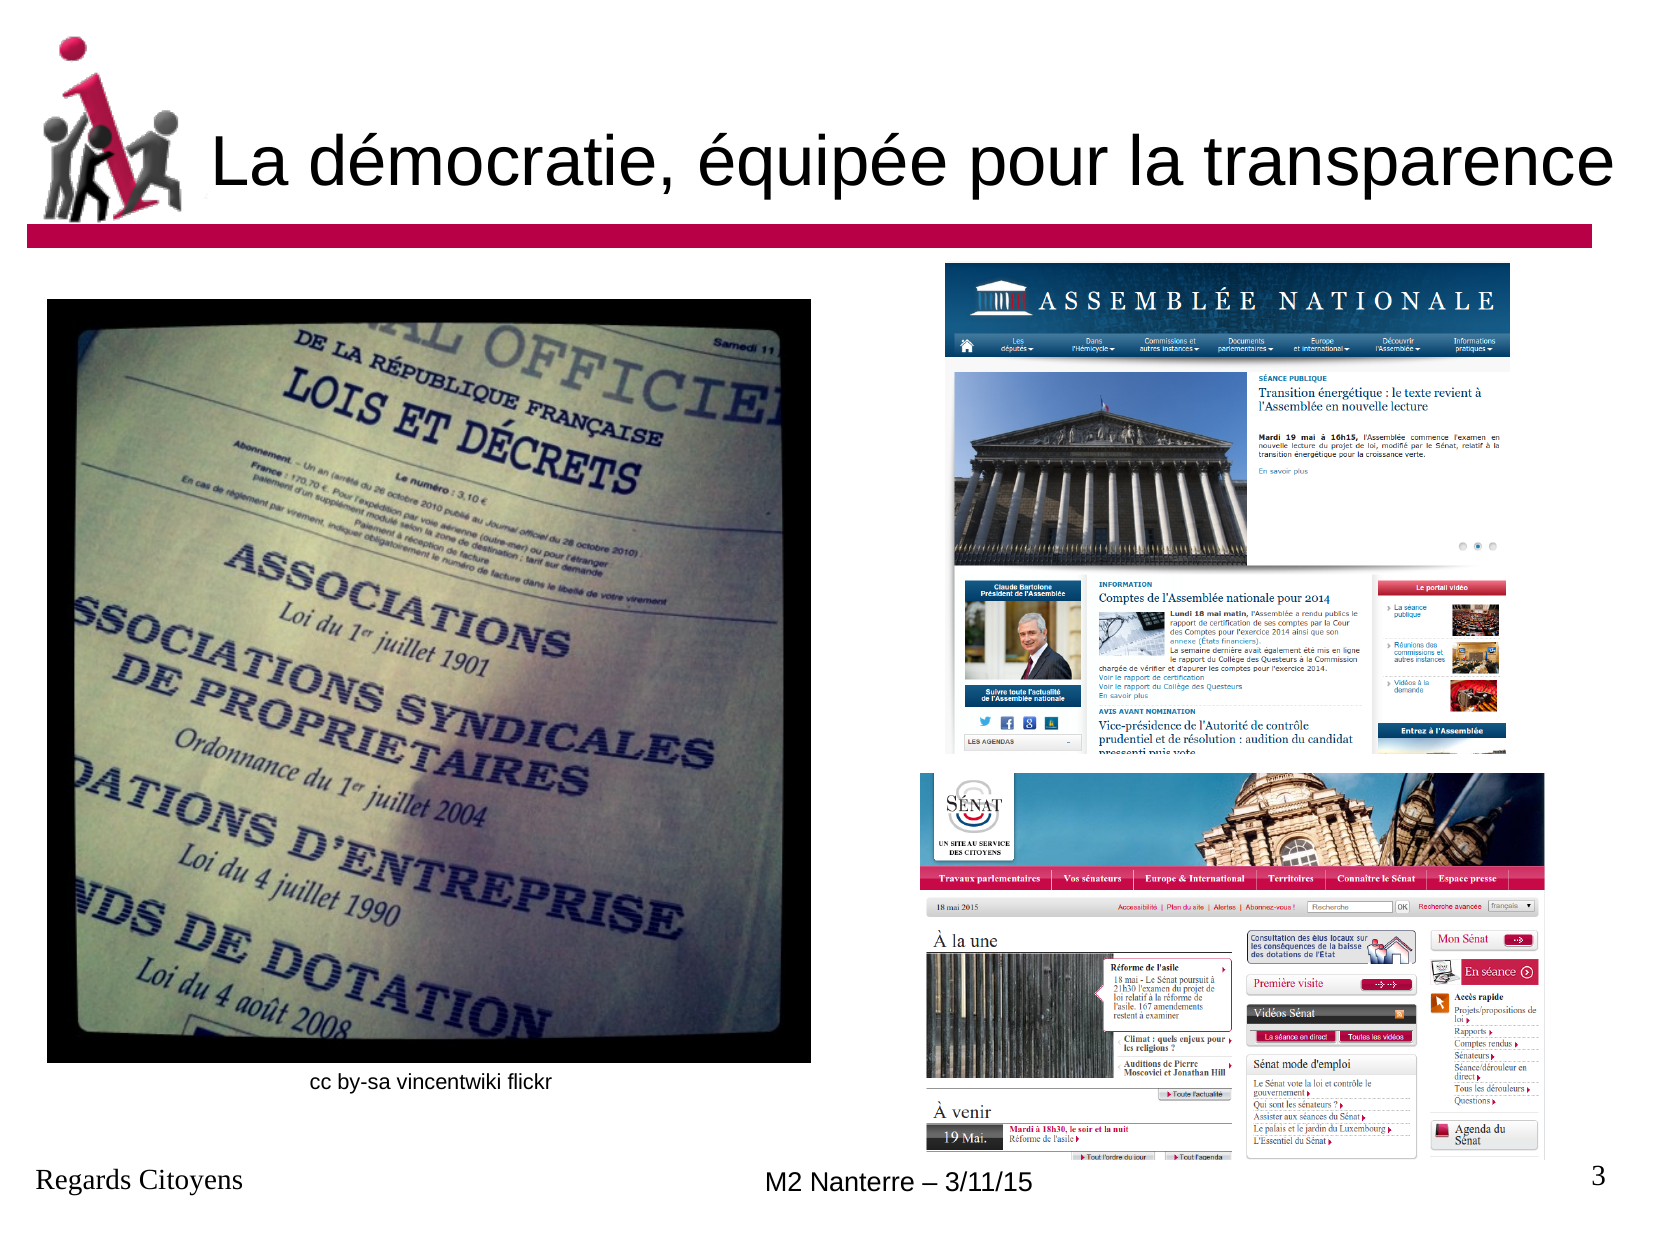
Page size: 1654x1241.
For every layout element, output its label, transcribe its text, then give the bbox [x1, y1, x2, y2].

title La démocratie, équipée pour la transparence [210, 64, 1622, 258]
picture [47, 299, 811, 1062]
picture [27, 31, 208, 224]
picture [920, 773, 1545, 1160]
picture [945, 261, 1510, 754]
text_box cc by-sa vincentwiki flickr [47, 1062, 815, 1103]
